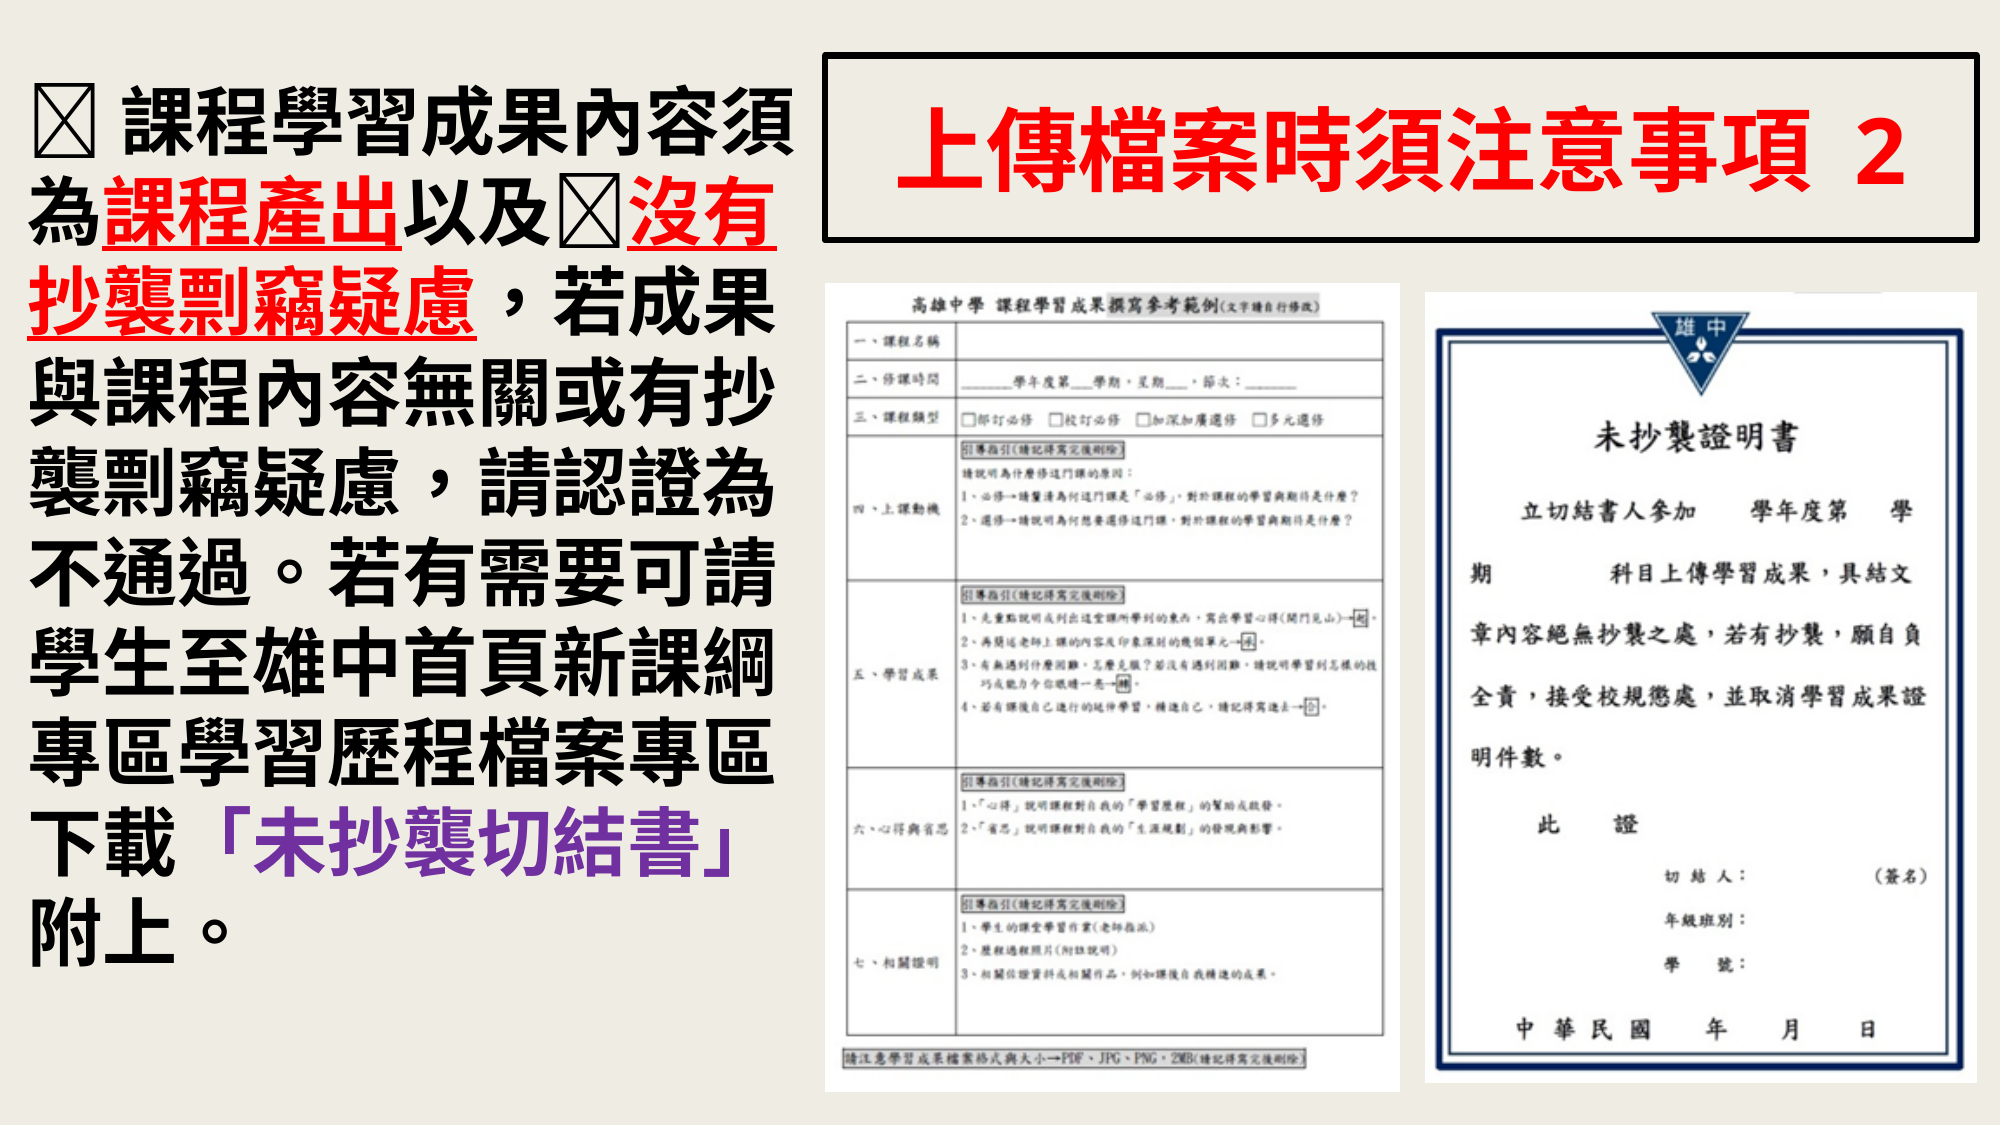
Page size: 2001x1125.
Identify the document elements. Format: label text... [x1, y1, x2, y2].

text_box 課程學習成果內容須為課程產出以及沒有抄襲剽竊疑慮，若成果與課程內容無關或有抄襲剽竊疑慮，請認證為不通過。若有需要可請學生至雄中首頁新課綱專區學習歷程檔案專區下載「未抄襲切結書」附上。 [12, 12, 825, 1038]
text_box 上傳檔案時須注意事項 2 [824, 55, 1977, 241]
picture [825, 283, 1400, 1092]
picture [1425, 292, 1977, 1083]
